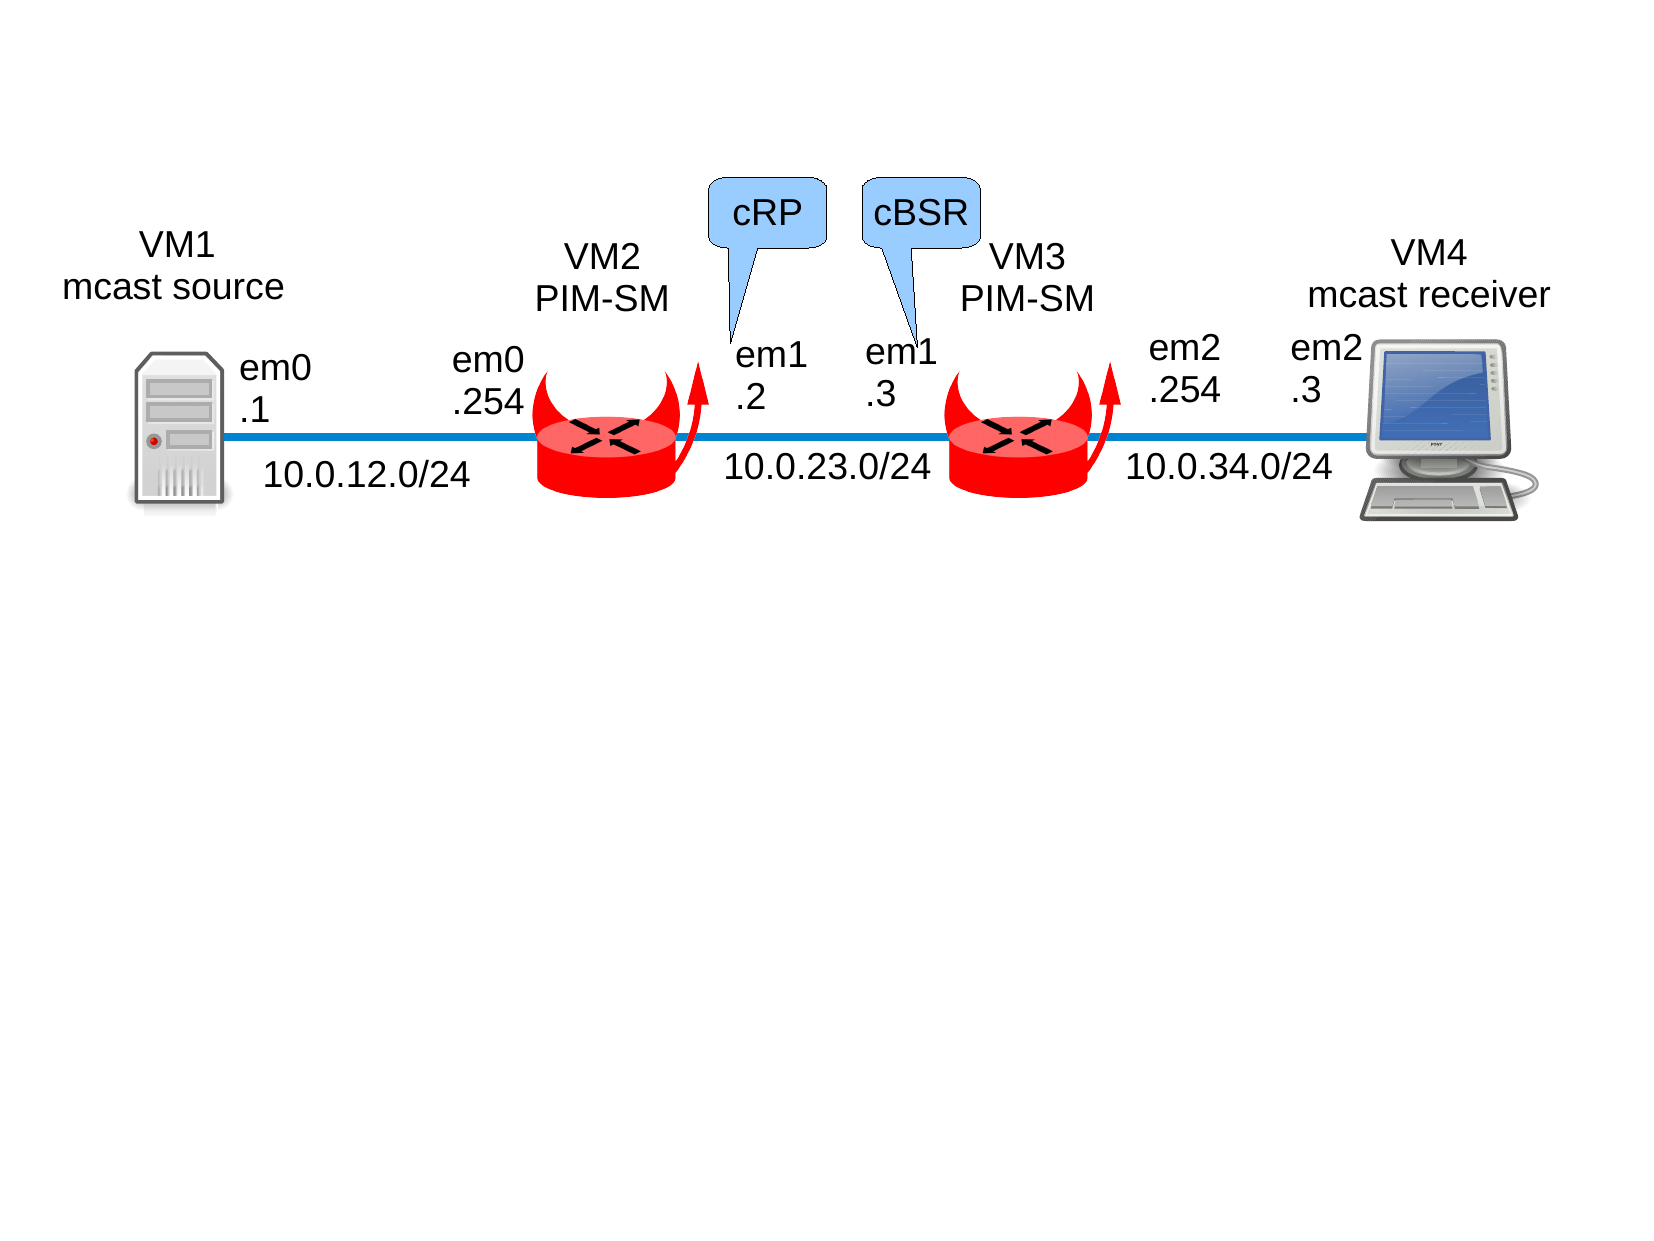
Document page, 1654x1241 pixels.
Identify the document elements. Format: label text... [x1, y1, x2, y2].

text_box em2 .254 [1133, 318, 1241, 418]
text_box VM3 PIM-SM [933, 228, 1123, 327]
picture [94, 340, 272, 518]
text_box 10.0.12.0/24 [272, 445, 508, 516]
text_box 10.0.23.0/24 [708, 438, 969, 508]
picture [532, 359, 709, 498]
text_box cBSR [862, 177, 981, 348]
text_box em1 .2 [720, 326, 827, 426]
text_box VM1 mcast source [47, 215, 308, 340]
text_box VM2 PIM-SM [507, 228, 697, 327]
text_box em0 .254 [437, 330, 544, 430]
text_box em2 .3 [1275, 318, 1382, 418]
text_box cRP [708, 177, 827, 344]
text_box em0 .1 [272, 339, 331, 439]
picture [944, 359, 1121, 498]
text_box VM4 mcast receiver [1287, 224, 1571, 331]
picture [1345, 331, 1548, 530]
text_box em1 .3 [850, 322, 957, 422]
text_box 10.0.34.0/24 [1110, 438, 1371, 508]
